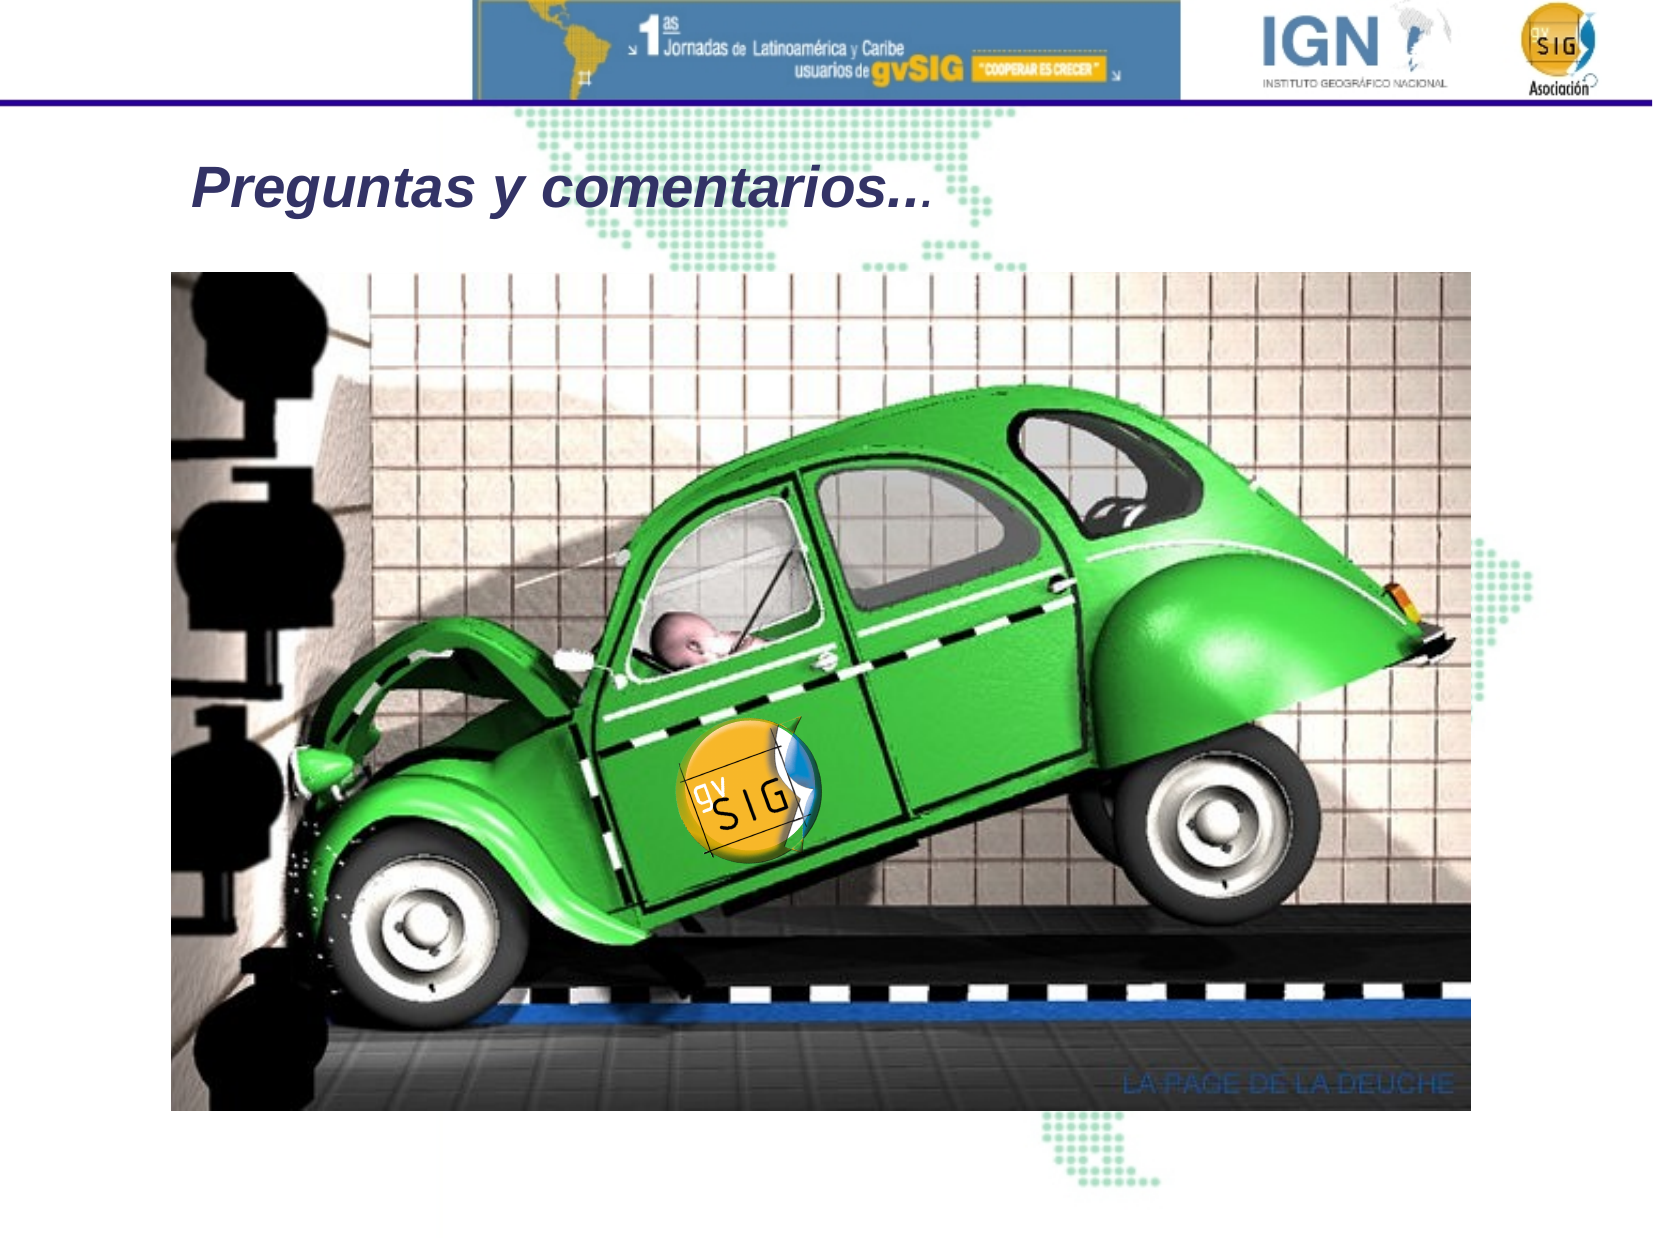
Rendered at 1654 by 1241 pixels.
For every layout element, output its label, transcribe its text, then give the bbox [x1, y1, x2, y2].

text_box Preguntas y comentarios... [177, 147, 1300, 230]
picture [0, 0, 1653, 1238]
